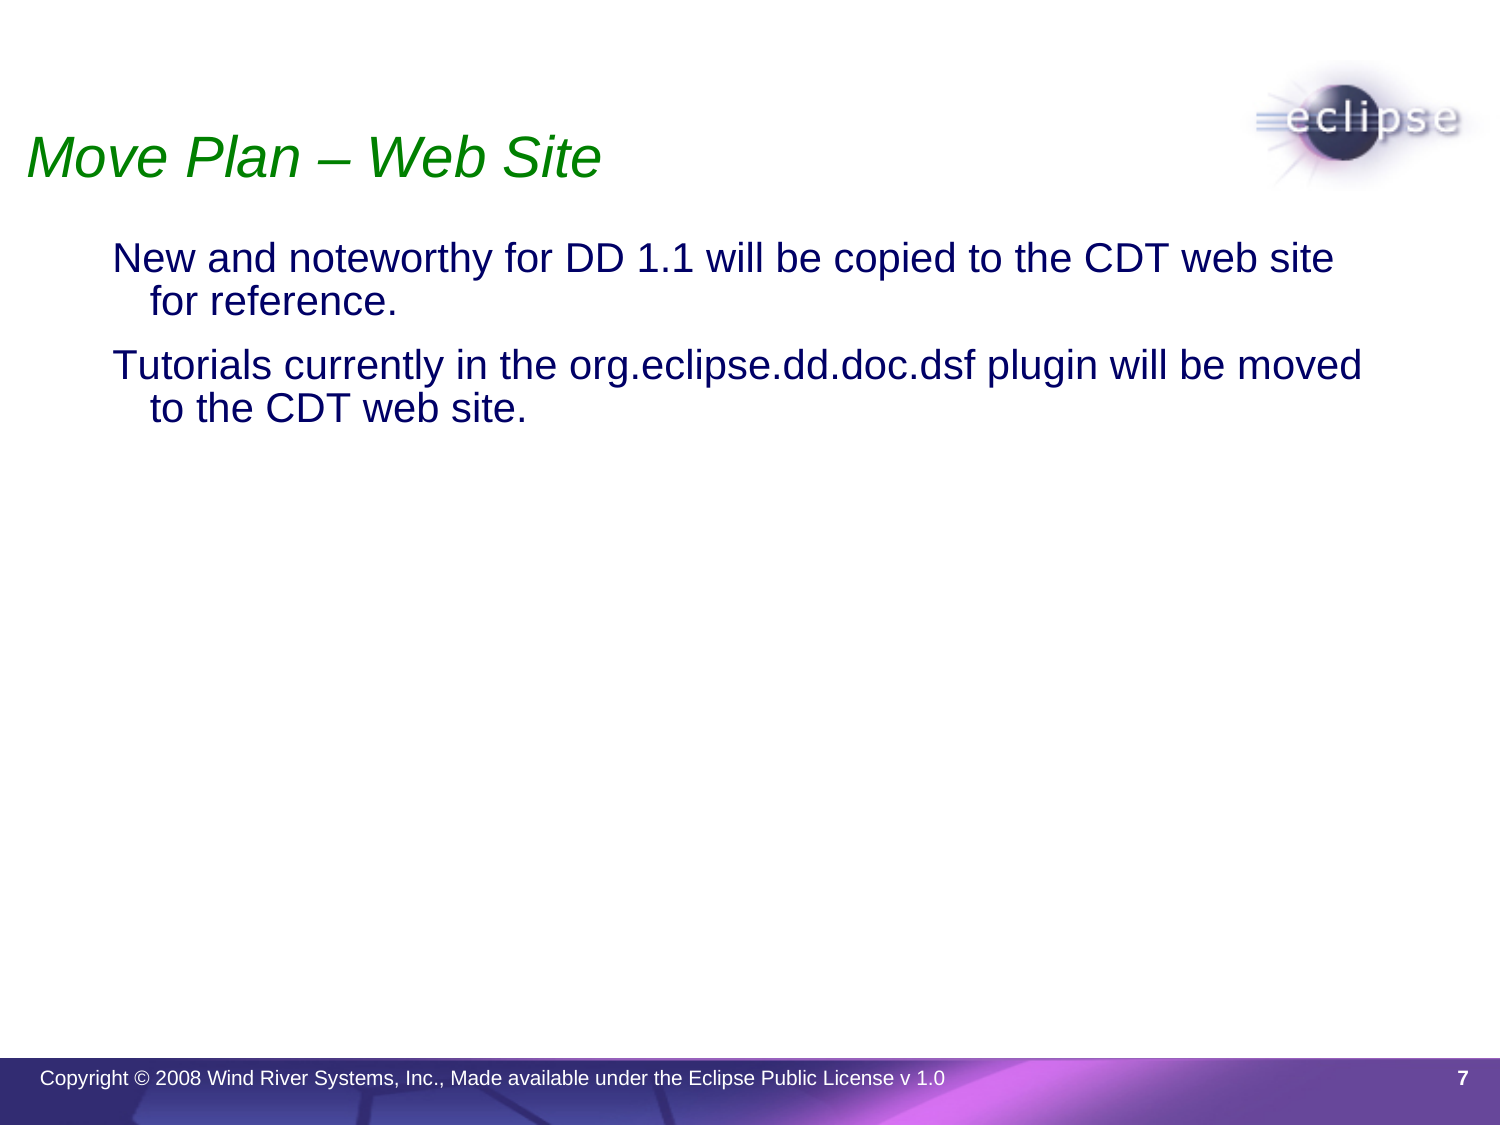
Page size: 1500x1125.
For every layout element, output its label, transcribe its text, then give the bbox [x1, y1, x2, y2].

picture [0, 1058, 1500, 1125]
title Move Plan – Web Site [26, 97, 1223, 224]
picture [1222, 60, 1500, 191]
list New and noteworthy for DD 1.1 will be copied to the CDT web site for reference. Tutorials currently in the org.eclipse.dd.doc.dsf plugin will be moved to the CDT web site. [112, 237, 1388, 1006]
